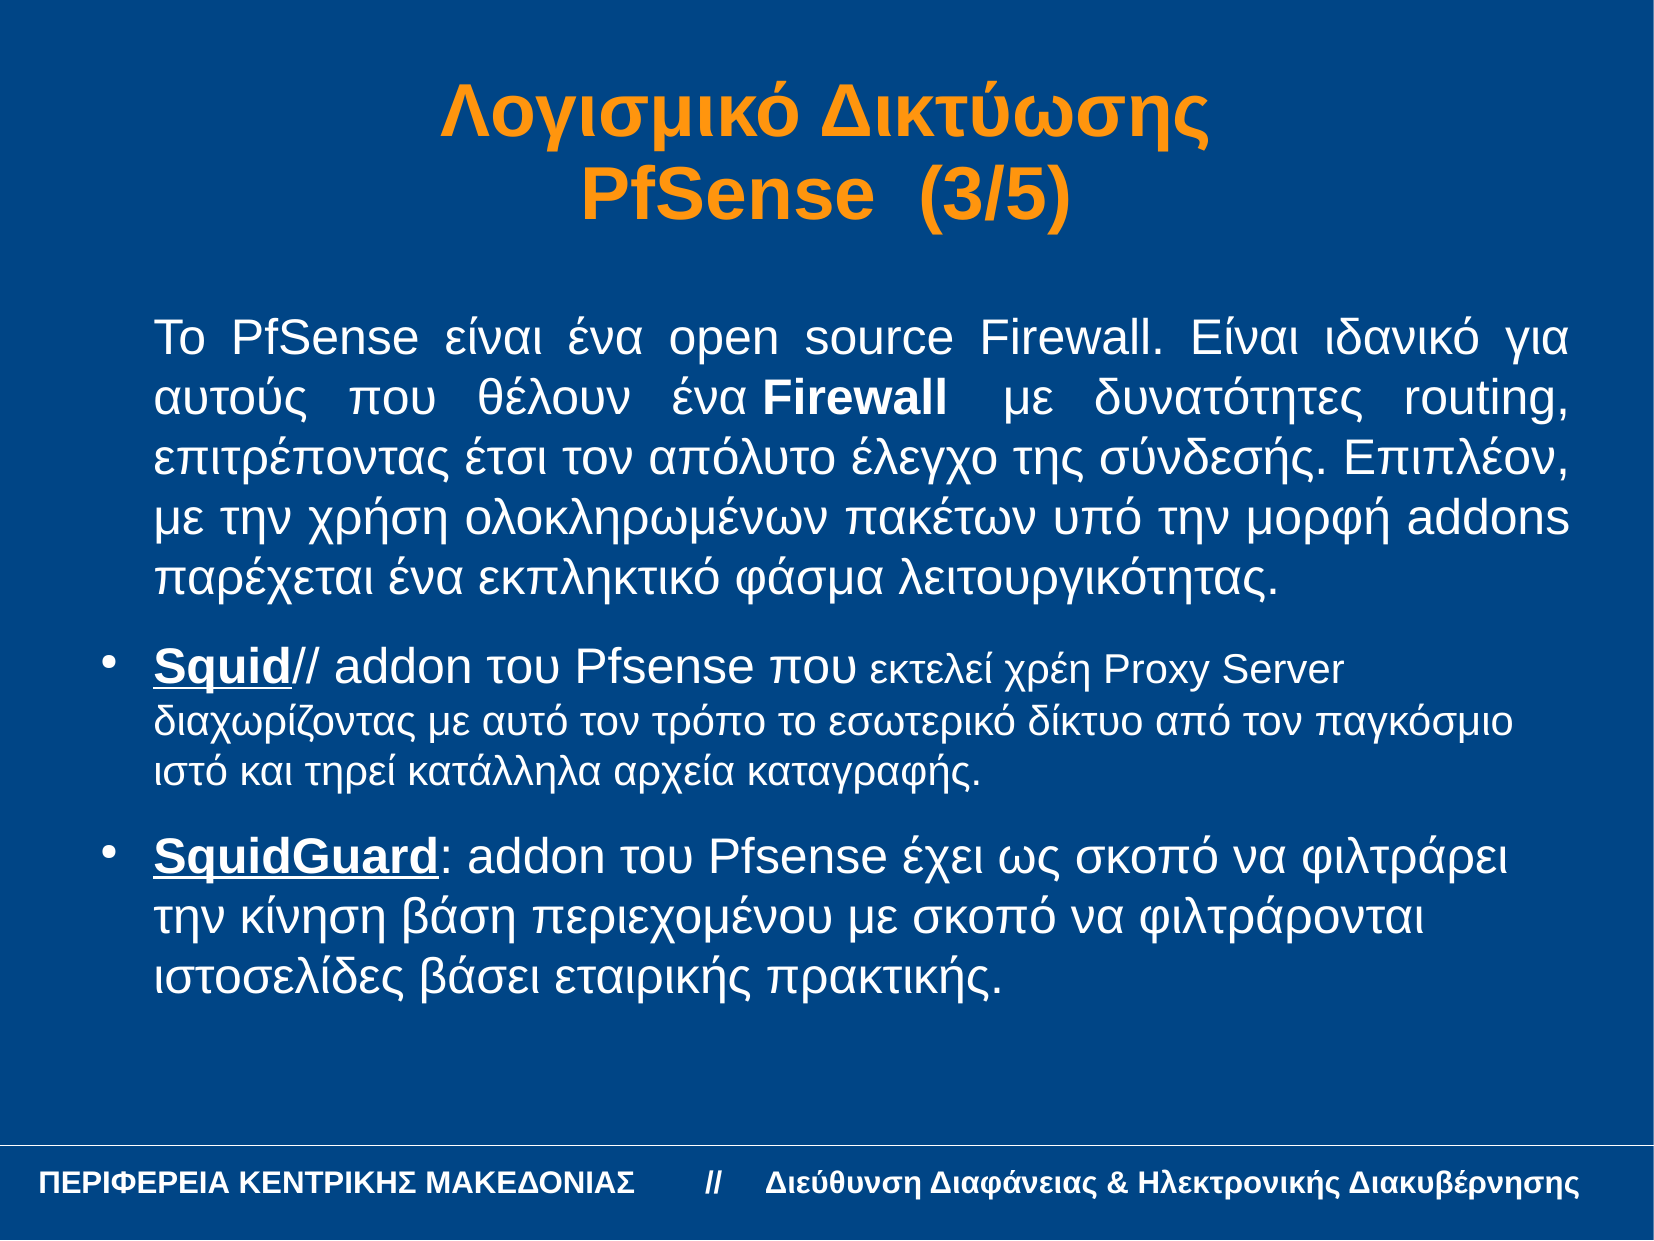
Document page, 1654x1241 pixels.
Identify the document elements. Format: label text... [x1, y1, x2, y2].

text_box Λογισμικό Δικτύωσης PfSense (3/5) [82, 47, 1571, 253]
text_box ΠΕΡΙΦΕΡΕΙΑ ΚΕΝΤΡΙΚΗΣ ΜΑΚΕΔΟΝΙΑΣ // Διεύθυνση Διαφάνειας & Ηλεκτρονικής Διακυβέρνησης [23, 1157, 1654, 1208]
list Το PfSense είναι ένα οpen source Firewall. Είναι ιδανικό για αυτούς που θέλουν ένα Firewall με δυνατότητες routing, επιτρέποντας έτσι τον απόλυτο έλεγχο της σύνδεσής. Επιπλέον, με την χρήση ολοκληρωμένων πακέτων υπό την μορφή addons παρέχεται ένα εκπληκτικό φάσμα λειτουργικότητας. Squid// addon του Pfsense που εκτελεί χρέη Proxy Server διαχωρίζοντας με αυτό τον τρόπο το εσωτερικό δίκτυο από τον παγκόσμιο ιστό και τηρεί κατάλληλα αρχεία καταγραφής. SquidGuard: addon του Pfsense έχει ως σκοπό να φιλτράρει την κίνηση βάση περιεχομένου με σκοπό να φιλτράρονται ιστοσελίδες βάσει εταιρικής πρακτικής. [82, 299, 1571, 1019]
